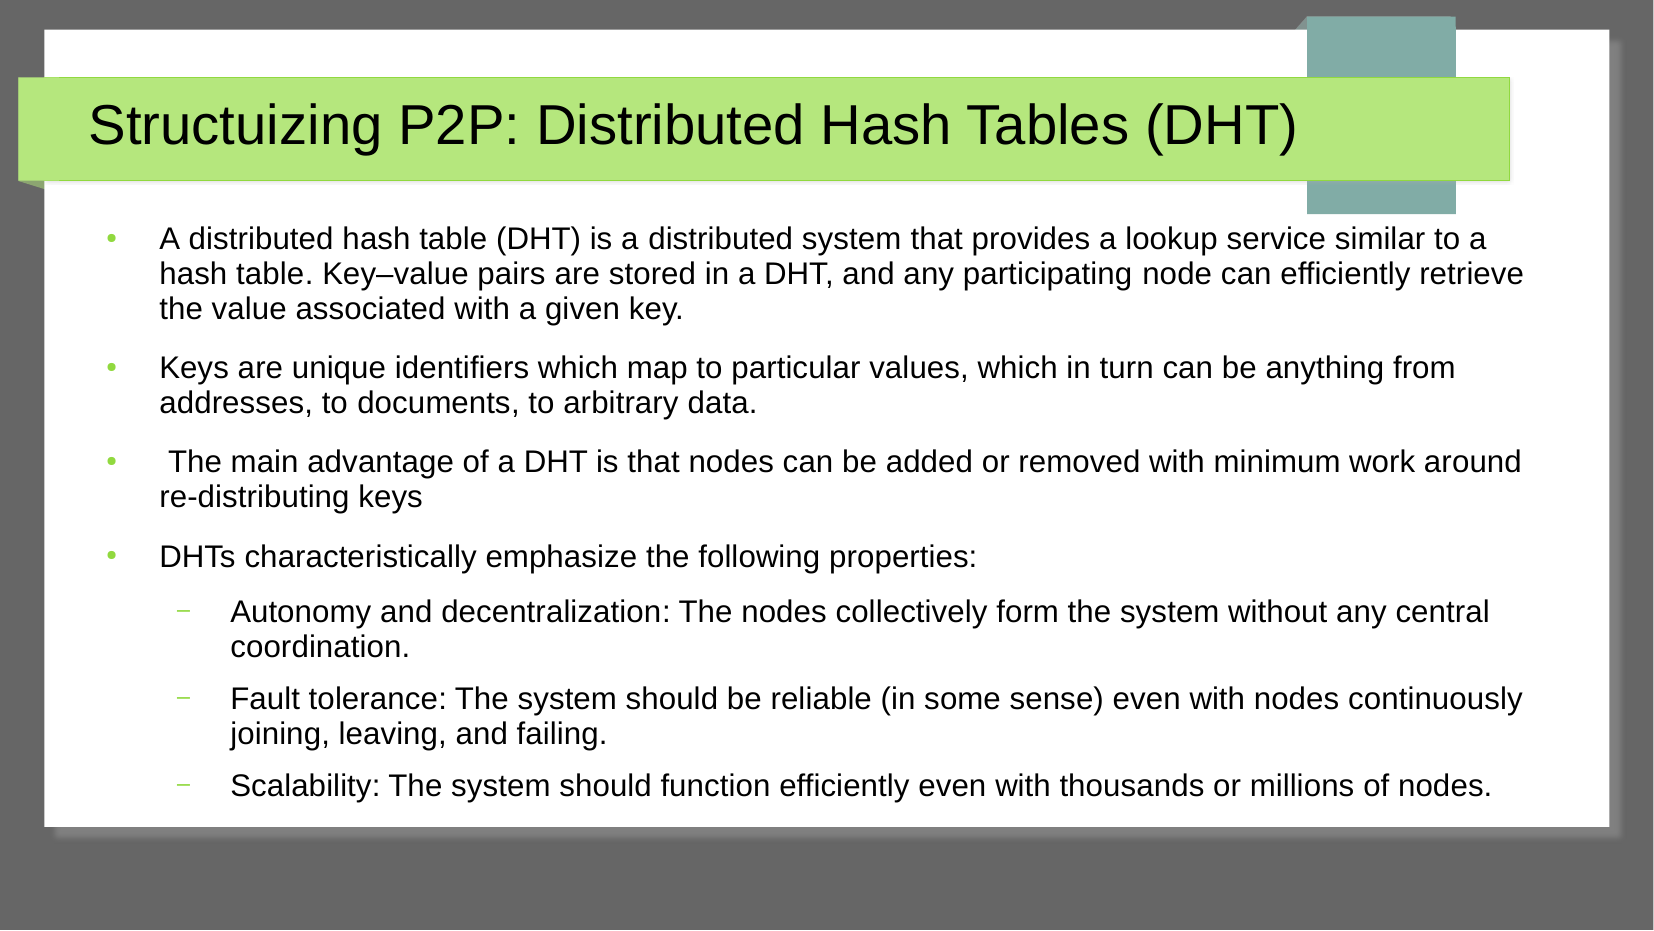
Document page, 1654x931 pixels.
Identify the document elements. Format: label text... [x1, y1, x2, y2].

title Structuizing P2P: Distributed Hash Tables (DHT) [88, 73, 1506, 178]
list A distributed hash table (DHT) is a distributed system that provides a lookup service similar to a hash table. Key–value pairs are stored in a DHT, and any participating node can efficiently retrieve the value associated with a given key. Keys are unique identifiers which map to particular values, which in turn can be anything from addresses, to documents, to arbitrary data. The main advantage of a DHT is that nodes can be added or removed with minimum work around re-distributing keys DHTs characteristically emphasize the following properties: Autonomy and decentralization: The nodes collectively form the system without any central coordination. Fault tolerance: The system should be reliable (in some sense) even with nodes continuously joining, leaving, and failing. Scalability: The system should function efficiently even with thousands or millions of nodes. [88, 221, 1565, 813]
